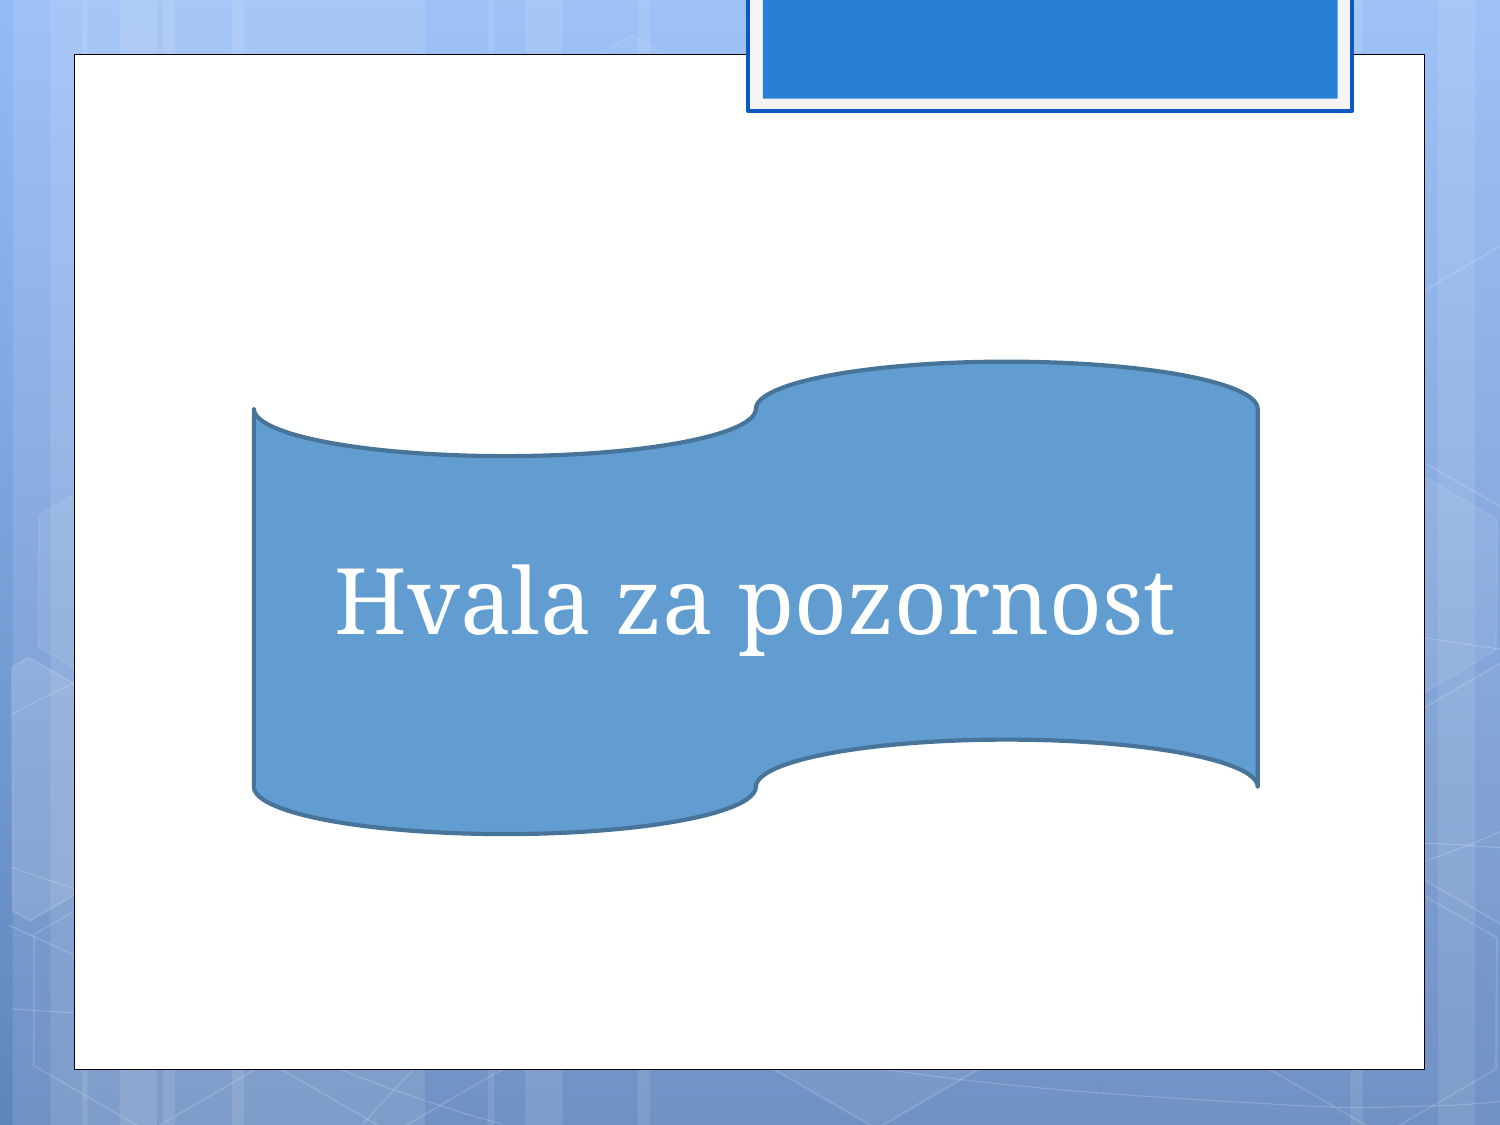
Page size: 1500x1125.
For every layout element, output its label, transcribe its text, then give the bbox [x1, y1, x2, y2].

text_box Hvala za pozornost [253, 361, 1258, 835]
